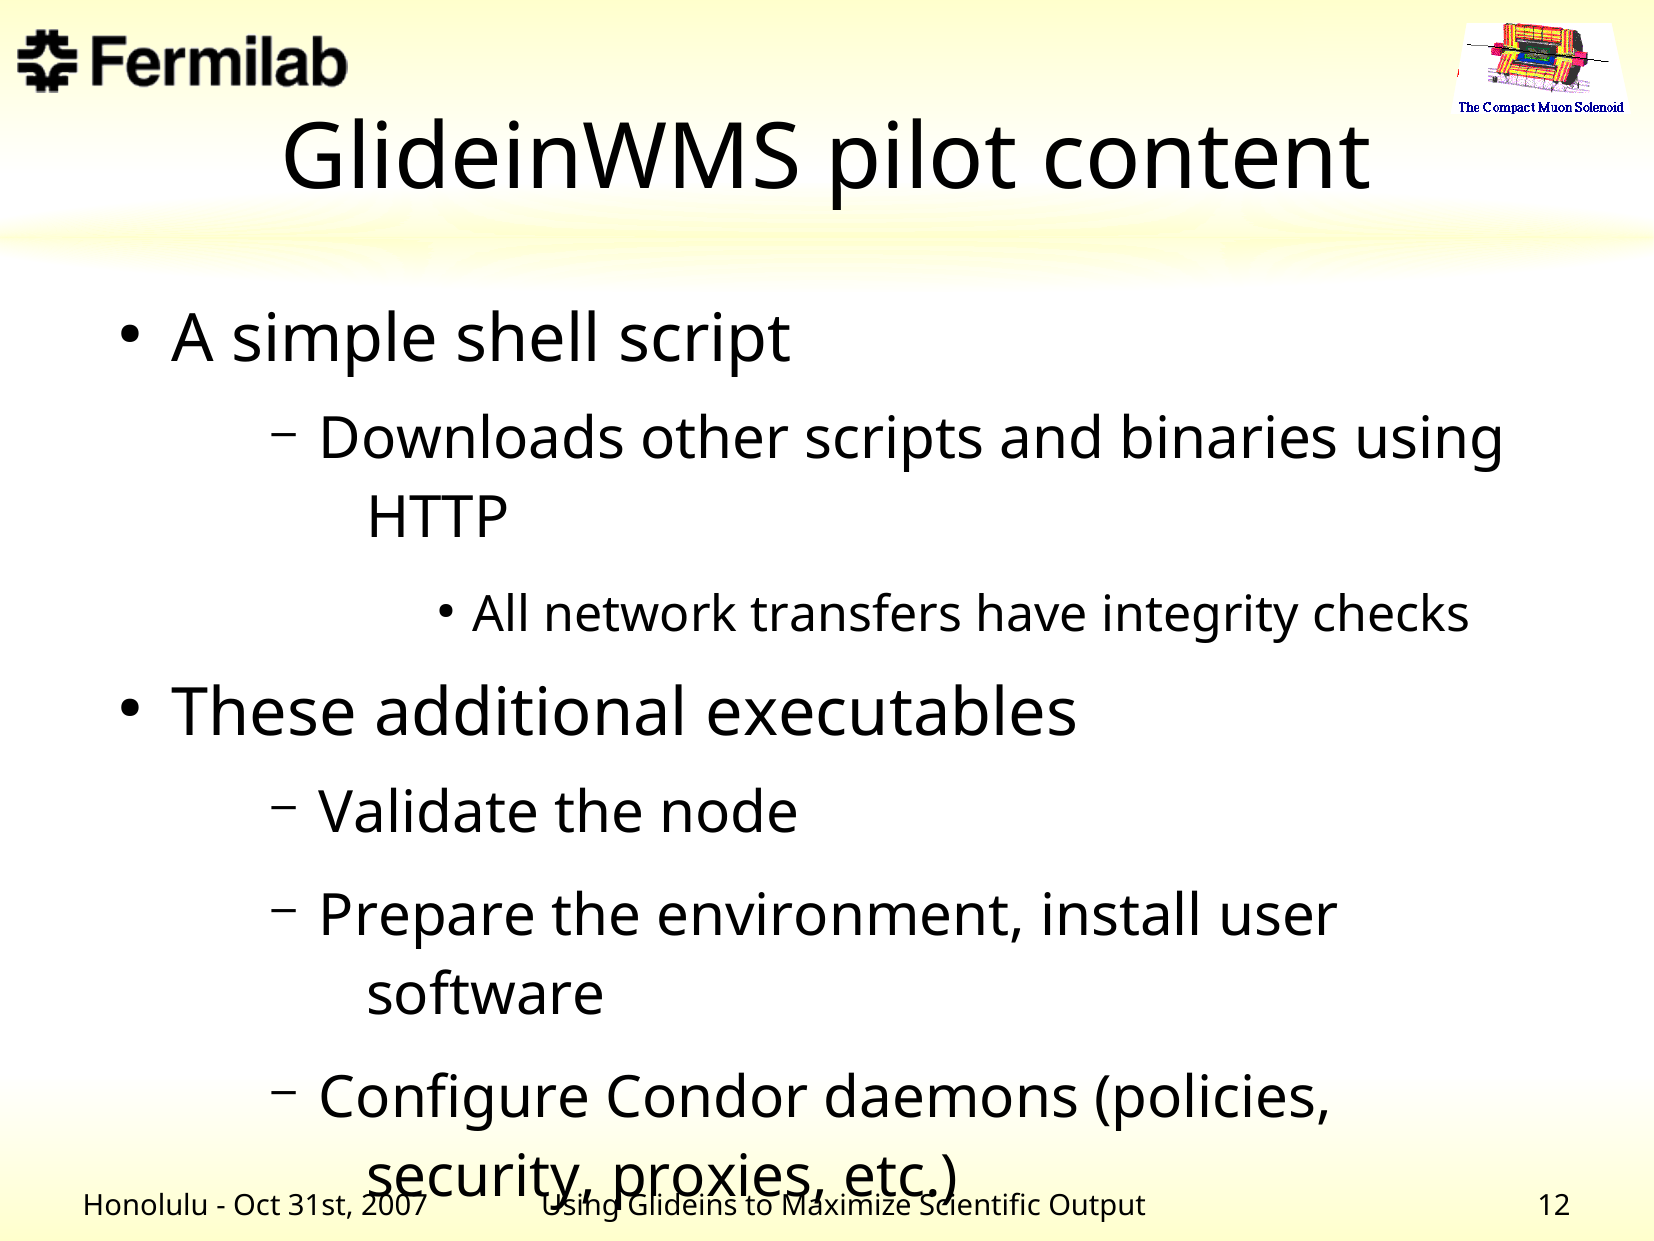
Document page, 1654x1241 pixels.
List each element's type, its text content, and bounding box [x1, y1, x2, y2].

picture [17, 29, 348, 93]
list A simple shell script Downloads other scripts and binaries using HTTP All network transfers have integrity checks These additional executables Validate the node Prepare the environment, install user software Configure Condor daemons (policies, security, proxies, etc.) Finally, condor_startd is launched does most of the work [82, 290, 1571, 1167]
title GlideinWMS pilot content [82, 49, 1571, 257]
picture [1463, 23, 1630, 114]
